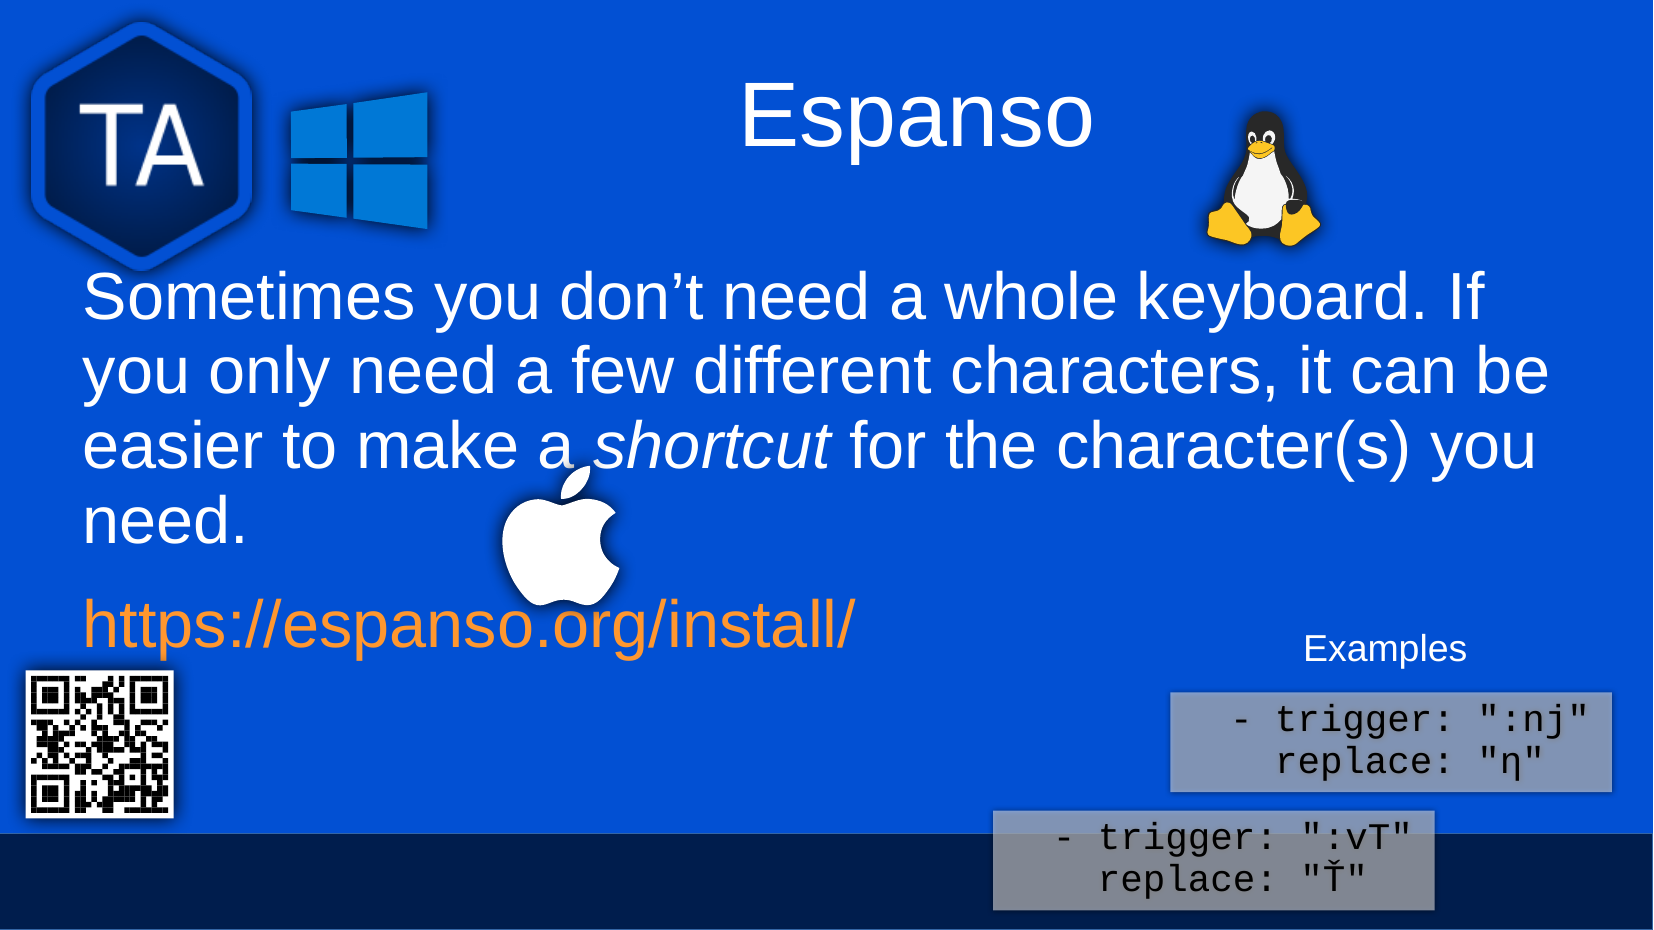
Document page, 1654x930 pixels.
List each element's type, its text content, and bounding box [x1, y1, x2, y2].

picture [290, 91, 430, 231]
picture [502, 465, 620, 606]
title Espanso [263, 37, 1571, 193]
text_box - trigger: ":vT" replace: "Ť" [993, 810, 1435, 911]
picture [31, 22, 252, 271]
picture [22, 667, 177, 822]
list Sometimes you don’t need a whole keyboard. If you only need a few different characters, it can be easier to make a shortcut for the character(s) you need. https://espanso.org/install/ [82, 258, 1571, 677]
text_box - trigger: ":nj" replace: "ƞ" [1170, 692, 1612, 793]
text_box Examples [1276, 619, 1494, 677]
picture [1203, 109, 1324, 249]
